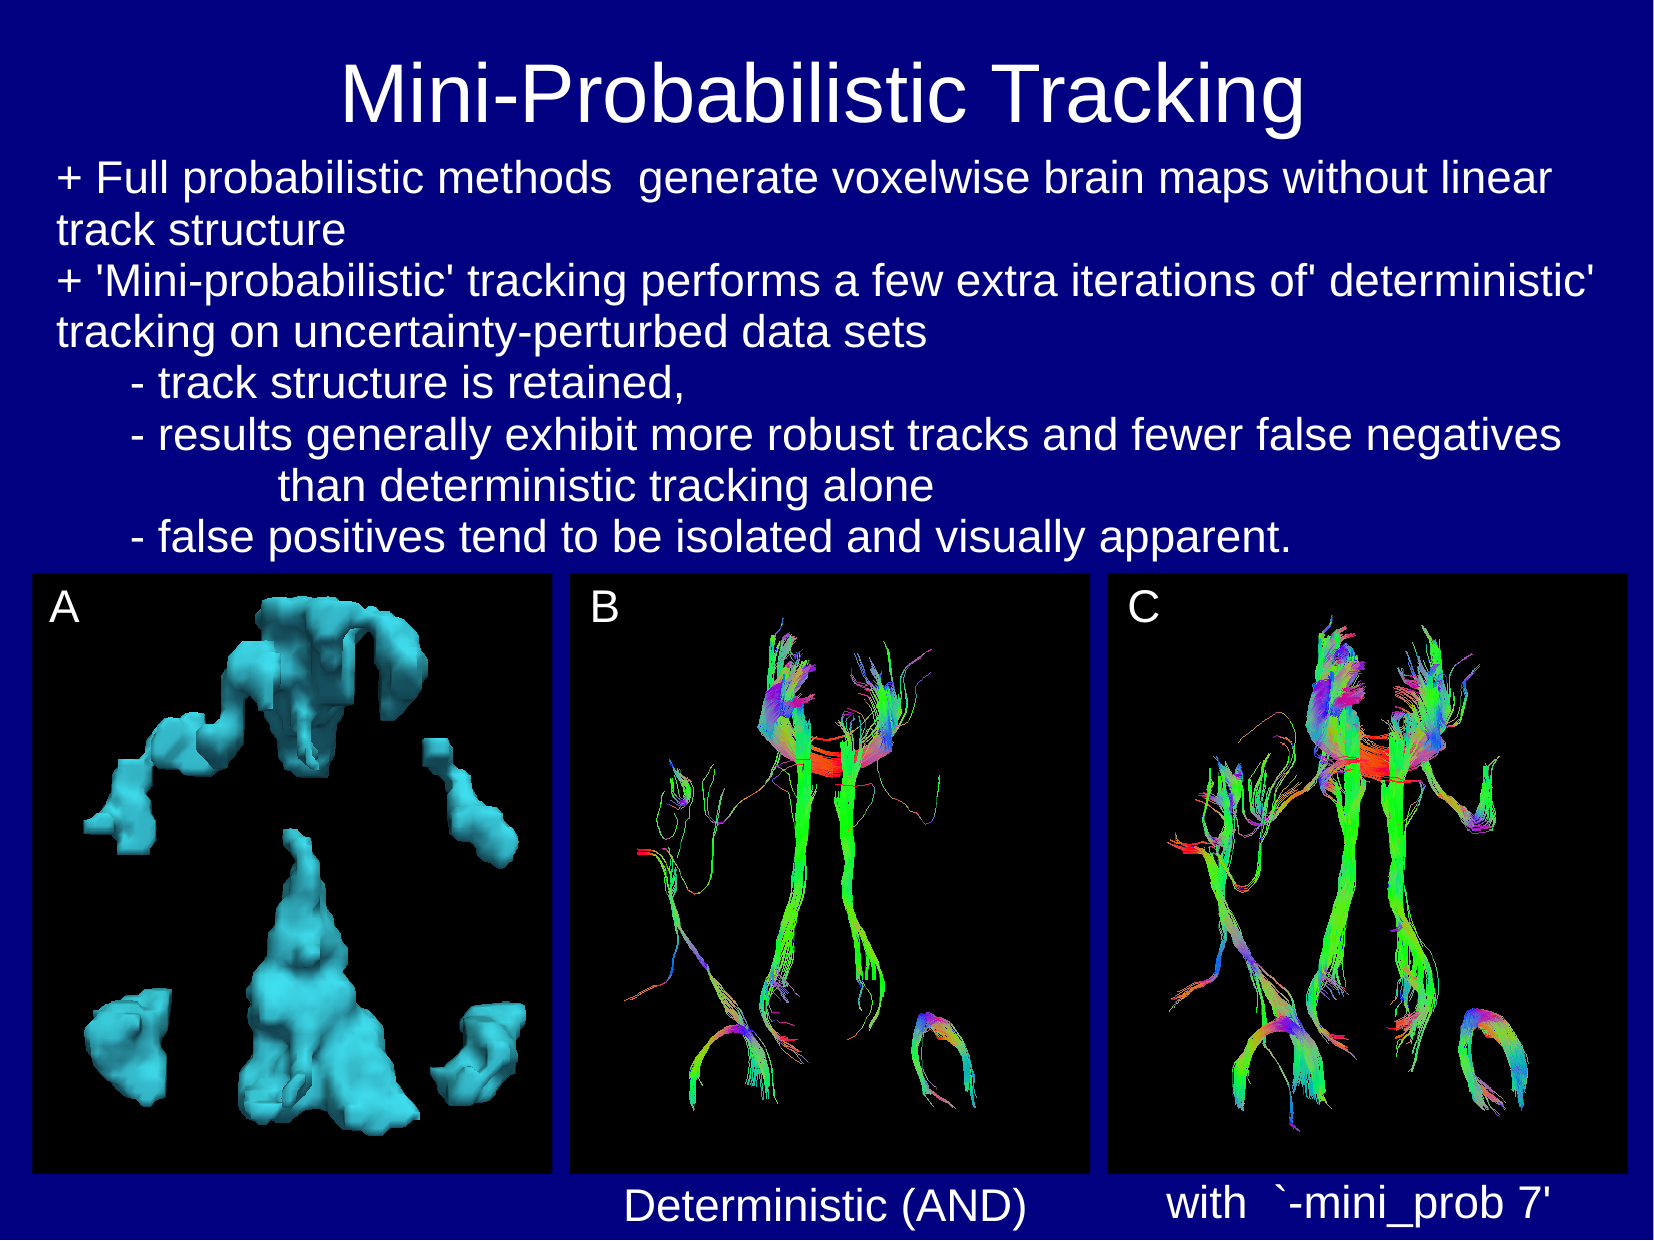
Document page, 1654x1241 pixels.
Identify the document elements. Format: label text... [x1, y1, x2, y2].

text_box A [34, 573, 95, 640]
text_box B [574, 573, 635, 640]
text_box Deterministic (AND) [608, 1172, 1049, 1239]
picture [1107, 573, 1628, 1174]
text_box C [1112, 573, 1176, 640]
picture [570, 573, 1091, 1174]
text_box with `-mini_prob 7' [1151, 1169, 1592, 1236]
picture [32, 573, 553, 1174]
text_box + Full probabilistic methods generate voxelwise brain maps without linear track structure + 'Mini-probabilistic' tracking performs a few extra iterations of' deterministic' tracking on uncertainty-perturbed data sets - track structure is retained, - results generally exhibit more robust tracks and fewer false negatives than deterministic tracking alone - false positives tend to be isolated and visually apparent. [41, 144, 1619, 570]
text_box Mini-Probabilistic Tracking [141, 47, 1506, 141]
